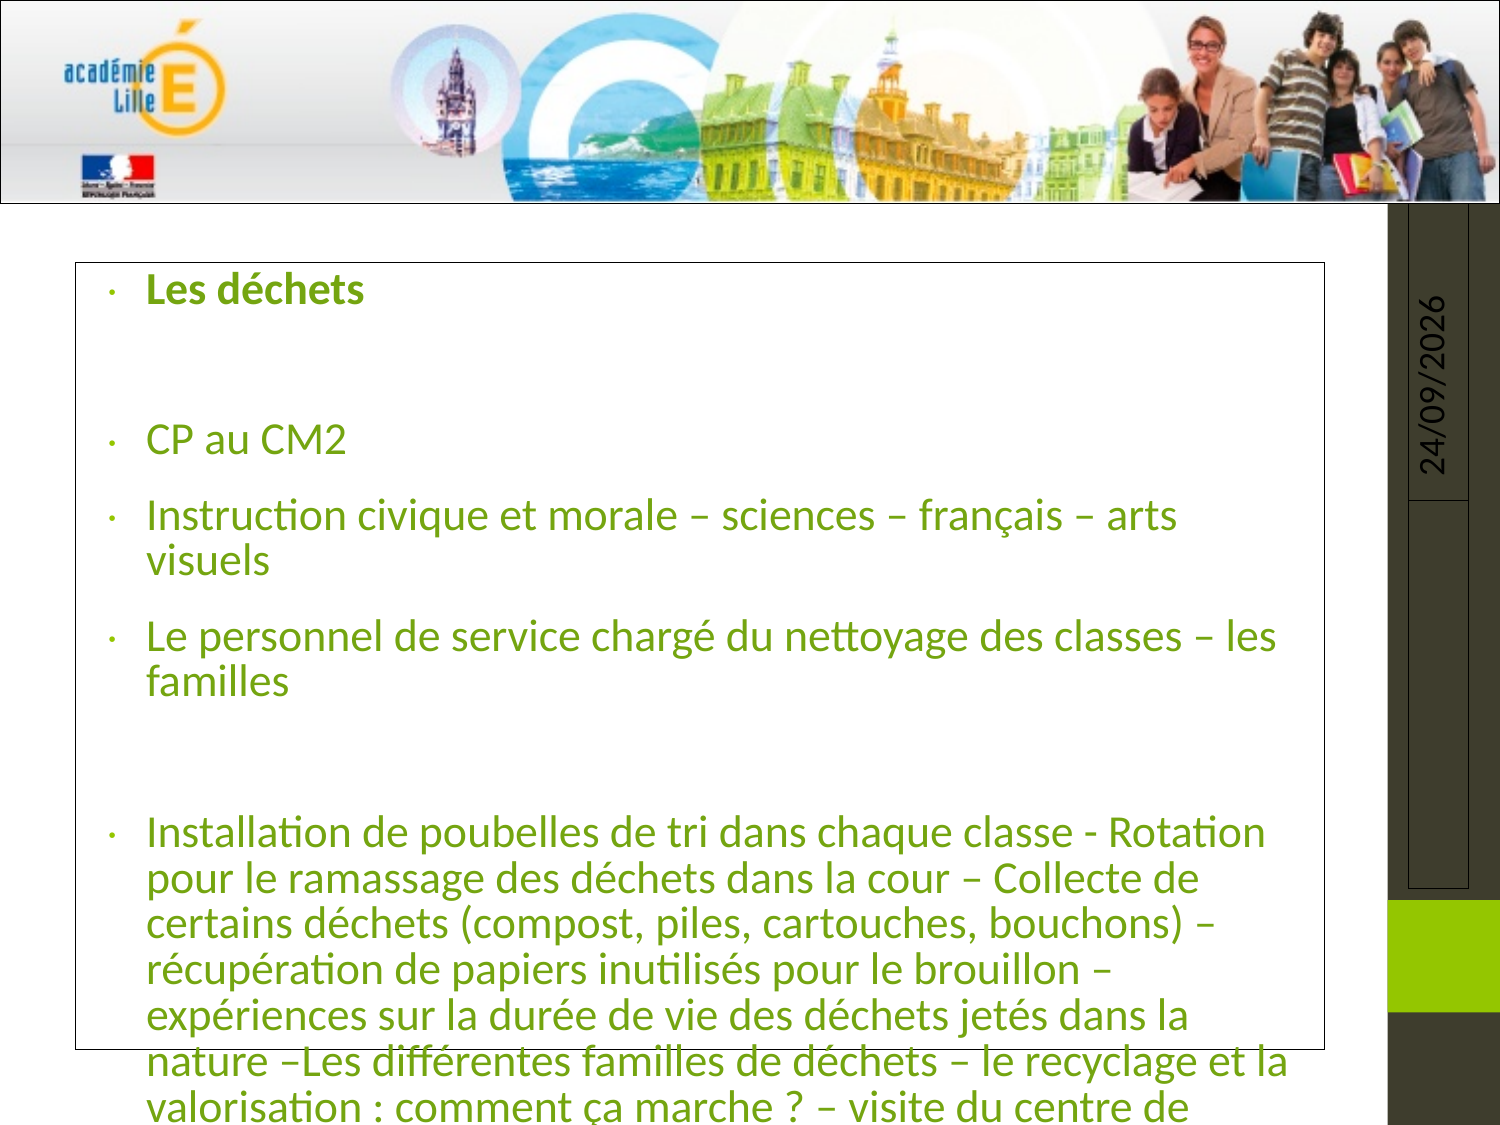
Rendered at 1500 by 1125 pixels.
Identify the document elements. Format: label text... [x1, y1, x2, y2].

list Les déchets CP au CM2 Instruction civique et morale – sciences – français – arts visuels Le personnel de service chargé du nettoyage des classes – les familles Installation de poubelles de tri dans chaque classe - Rotation pour le ramassage des déchets dans la cour – Collecte de certains déchets (compost, piles, cartouches, bouchons) – récupération de papiers inutilisés pour le brouillon – expériences sur la durée de vie des déchets jetés dans la nature –Les différentes familles de déchets – le recyclage et la valorisation : comment ça marche ? – visite du centre de valorisation – Faire de l’art avec des objets de récup – visite de l’expo Récup’art dans le quartier – Campagne Stop Pub dans le quartier – participation à l’action « Nettoyons la nature » - Création d’un lombrics composteur – Fabrication de papier recyclé [75, 262, 1325, 1050]
picture [0, 0, 1500, 204]
